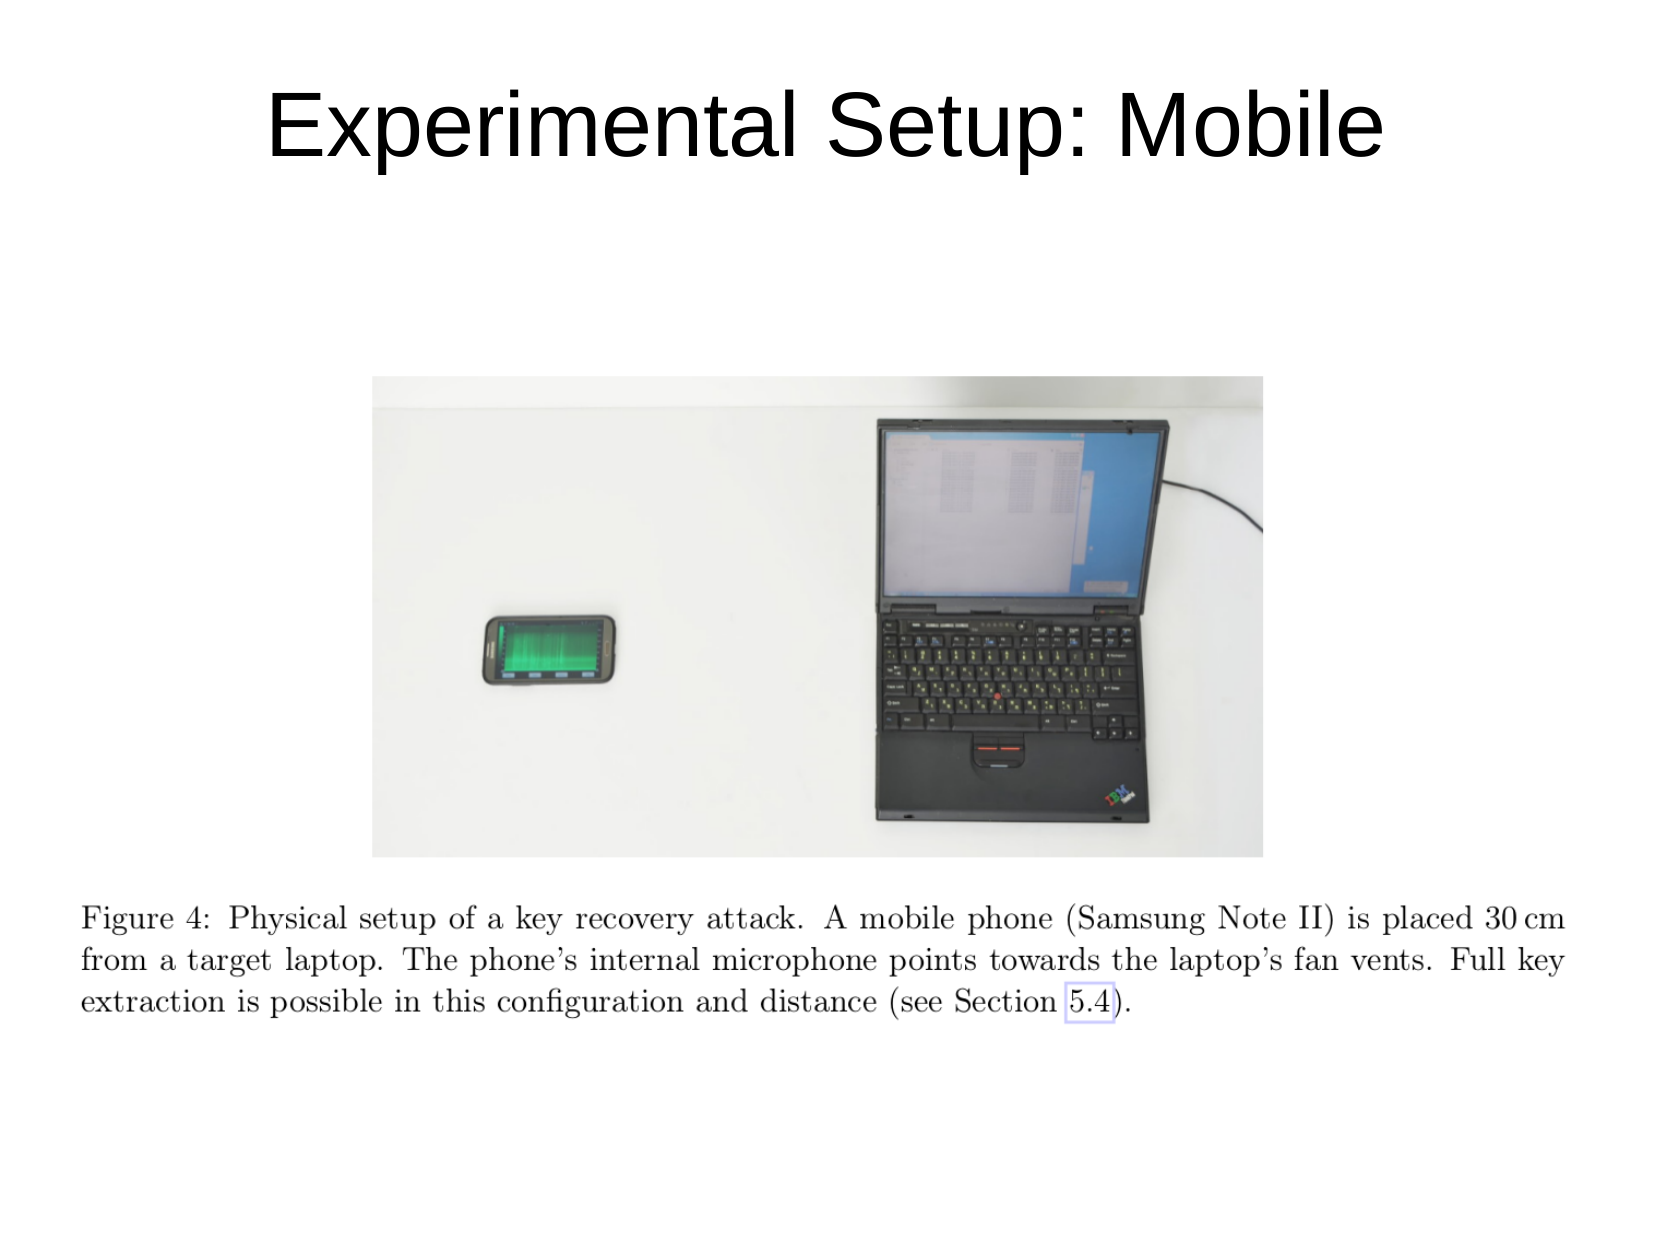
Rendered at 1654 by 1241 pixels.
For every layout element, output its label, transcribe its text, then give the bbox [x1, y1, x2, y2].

picture [59, 338, 1595, 1040]
title Experimental Setup: Mobile [82, 49, 1571, 201]
